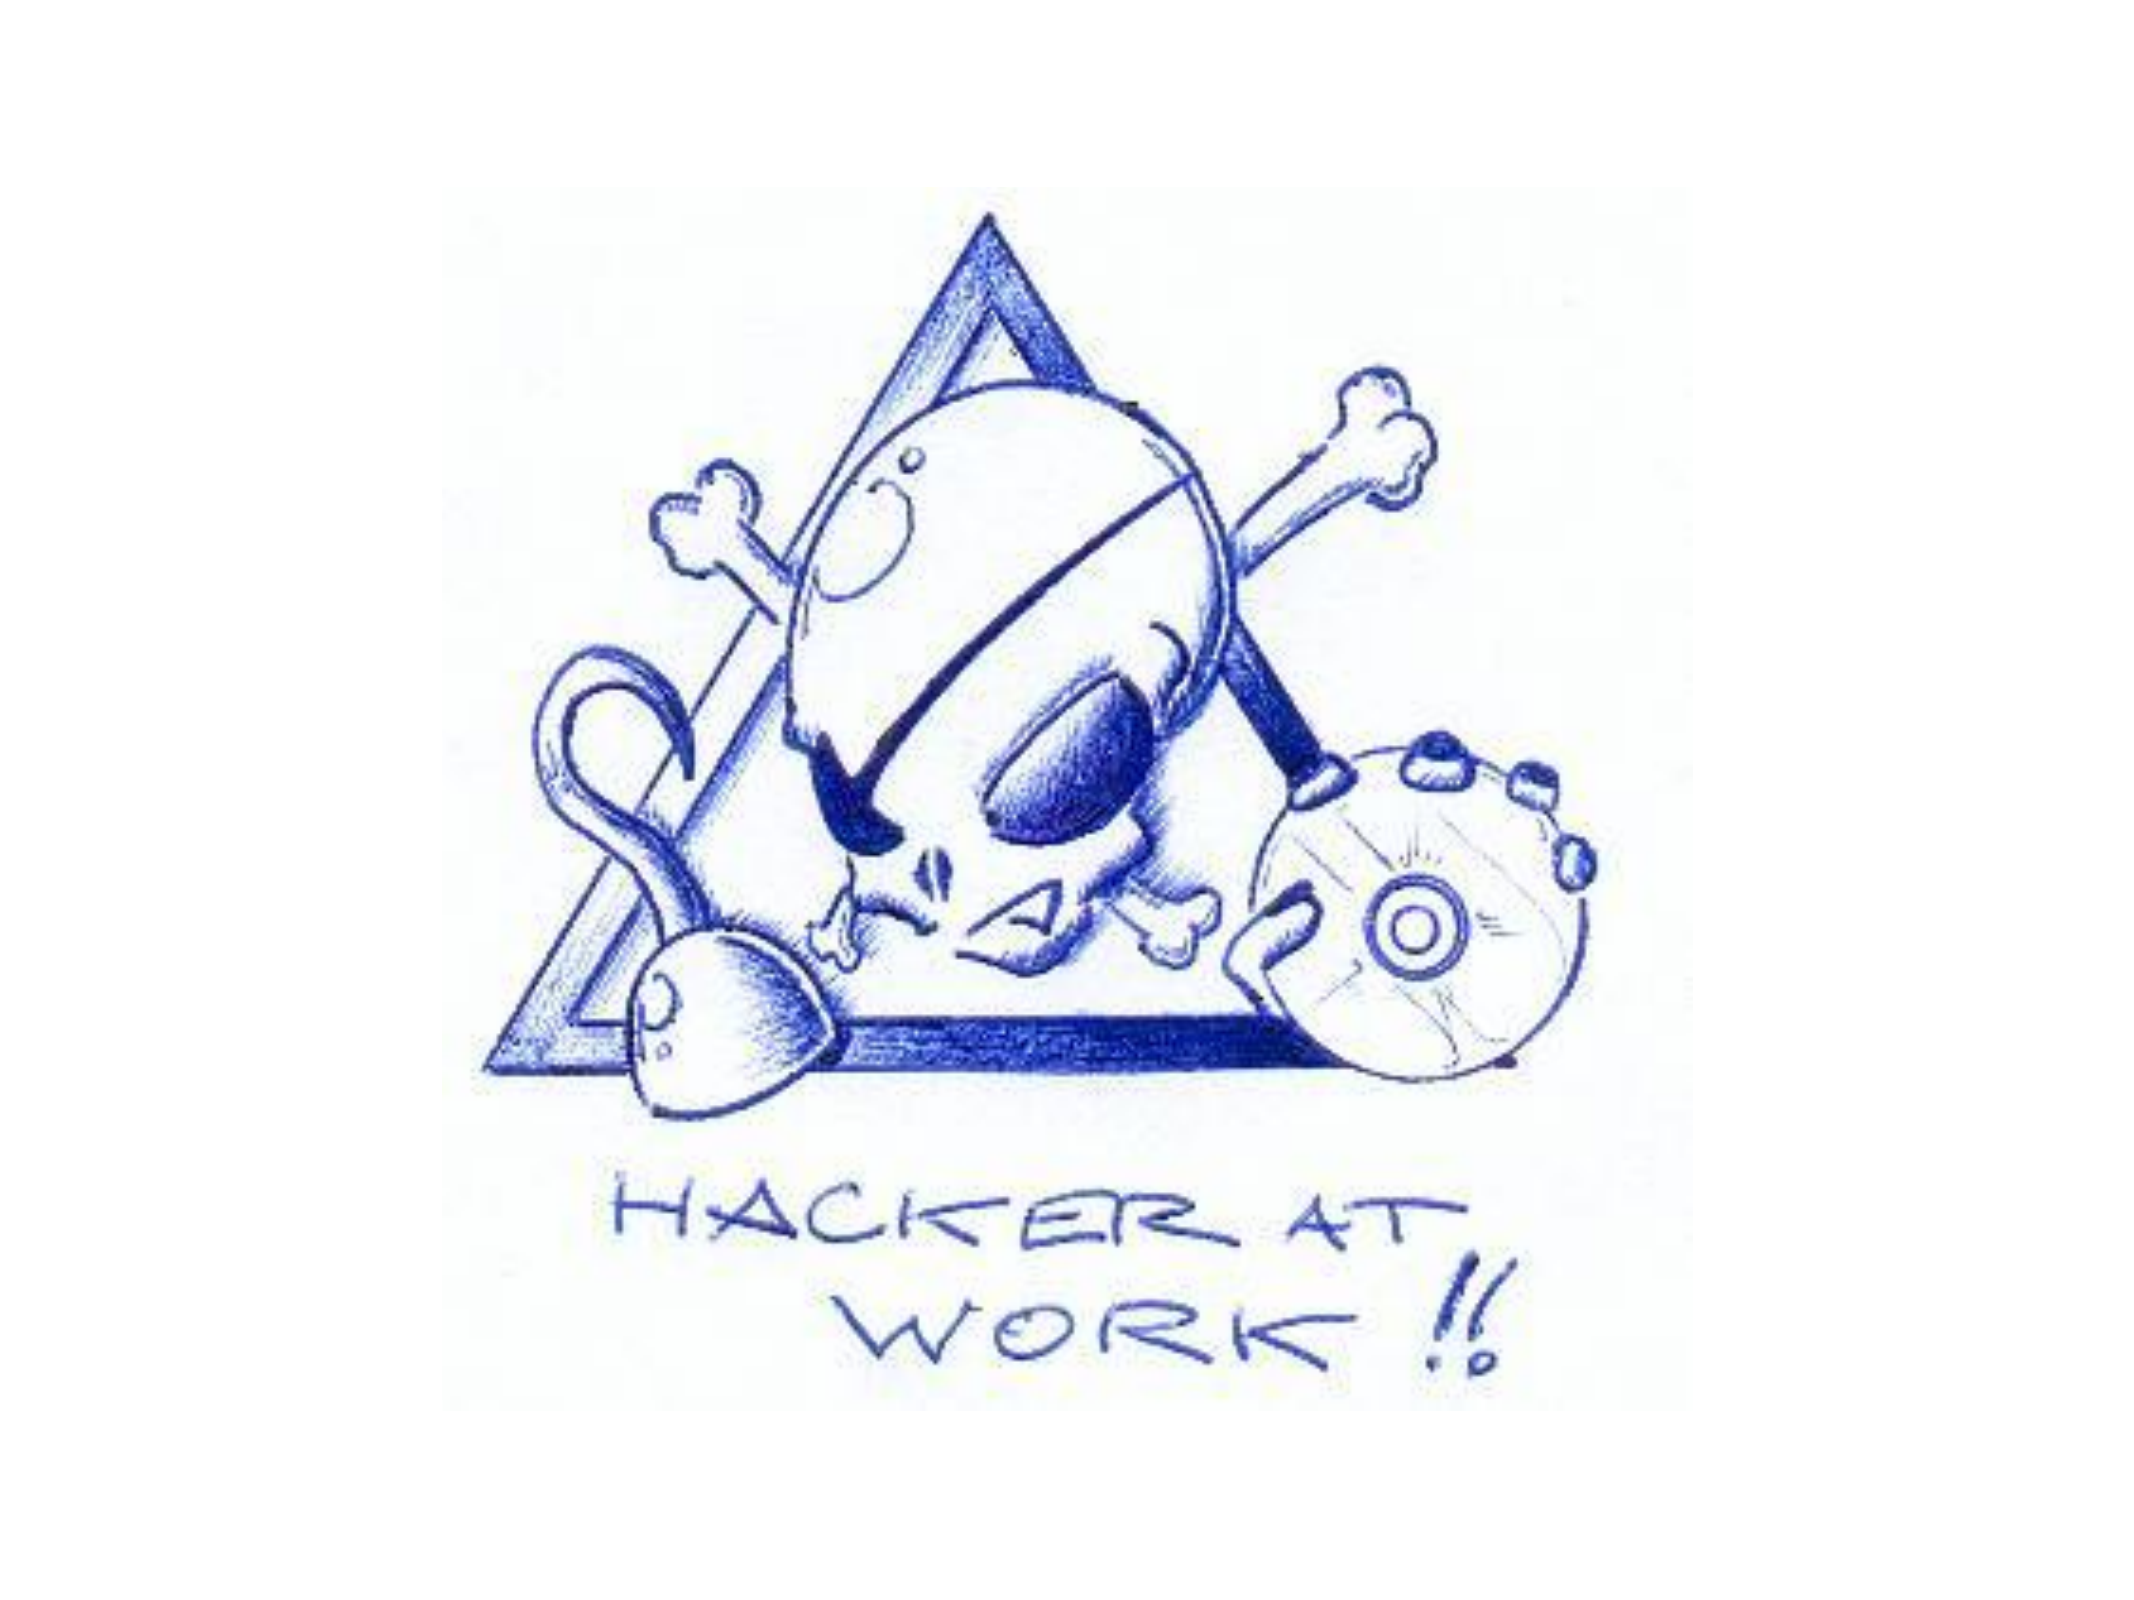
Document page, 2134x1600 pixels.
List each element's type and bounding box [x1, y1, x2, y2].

picture [442, 187, 1693, 1411]
